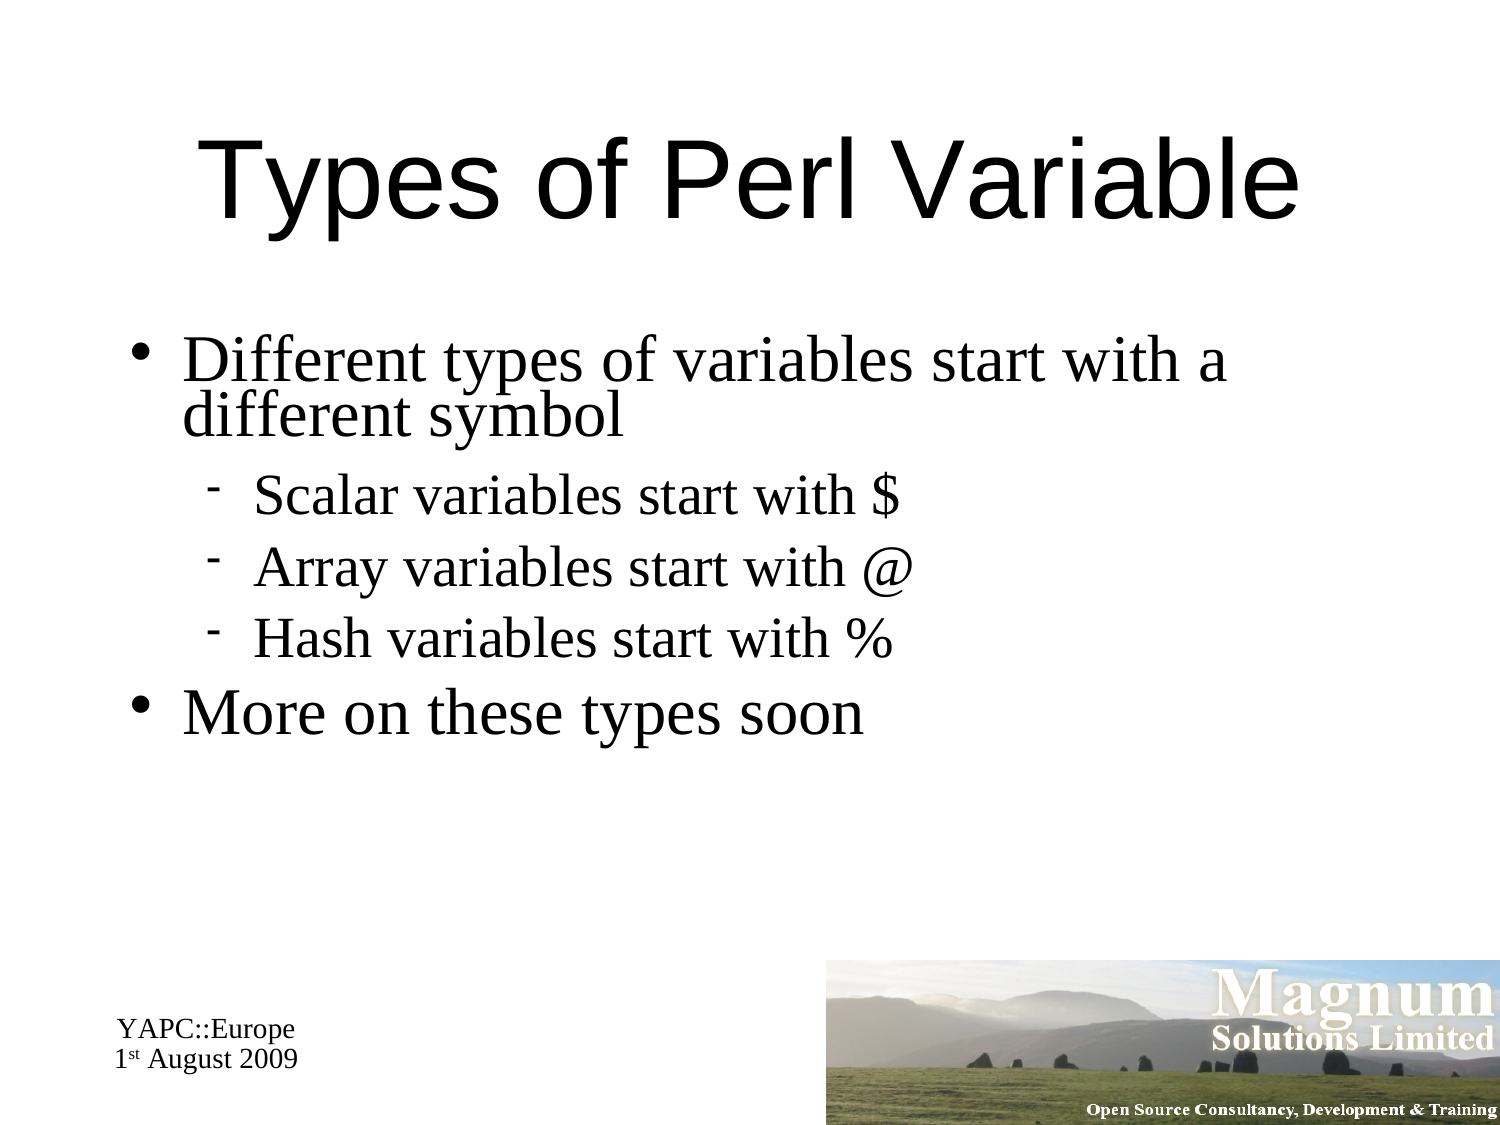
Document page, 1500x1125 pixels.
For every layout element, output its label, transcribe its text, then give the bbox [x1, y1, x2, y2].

picture [826, 960, 1500, 1125]
title Types of Perl Variable [112, 62, 1388, 250]
list Different types of variables start with a different symbol Scalar variables start with $ Array variables start with @ Hash variables start with % More on these types soon [112, 337, 1388, 765]
